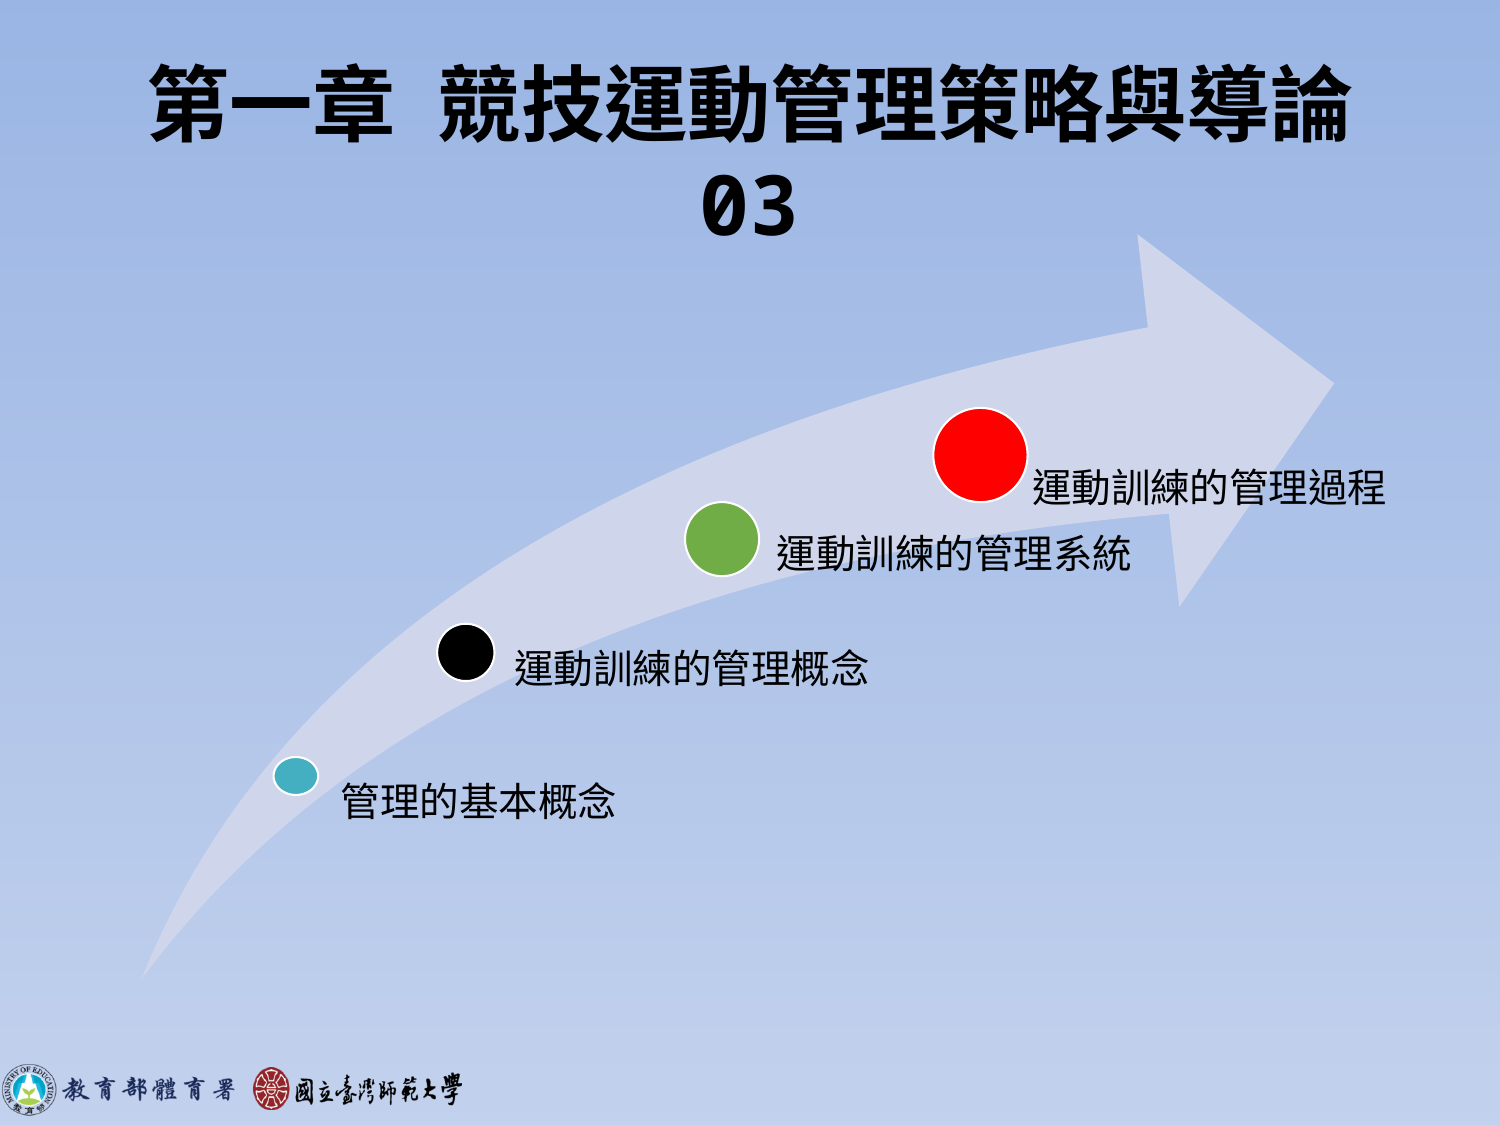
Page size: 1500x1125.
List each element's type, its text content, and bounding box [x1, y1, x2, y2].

text_box 運動訓練的管理概念 [484, 649, 992, 758]
title 第一章 競技運動管理策略與導論 03 [75, 45, 1426, 233]
text_box 運動訓練的管理系統 [737, 534, 1236, 624]
text_box 運動訓練的管理過程 [982, 468, 1397, 541]
text_box [141, 234, 1335, 980]
text_box 管理的基本概念 [318, 781, 686, 898]
